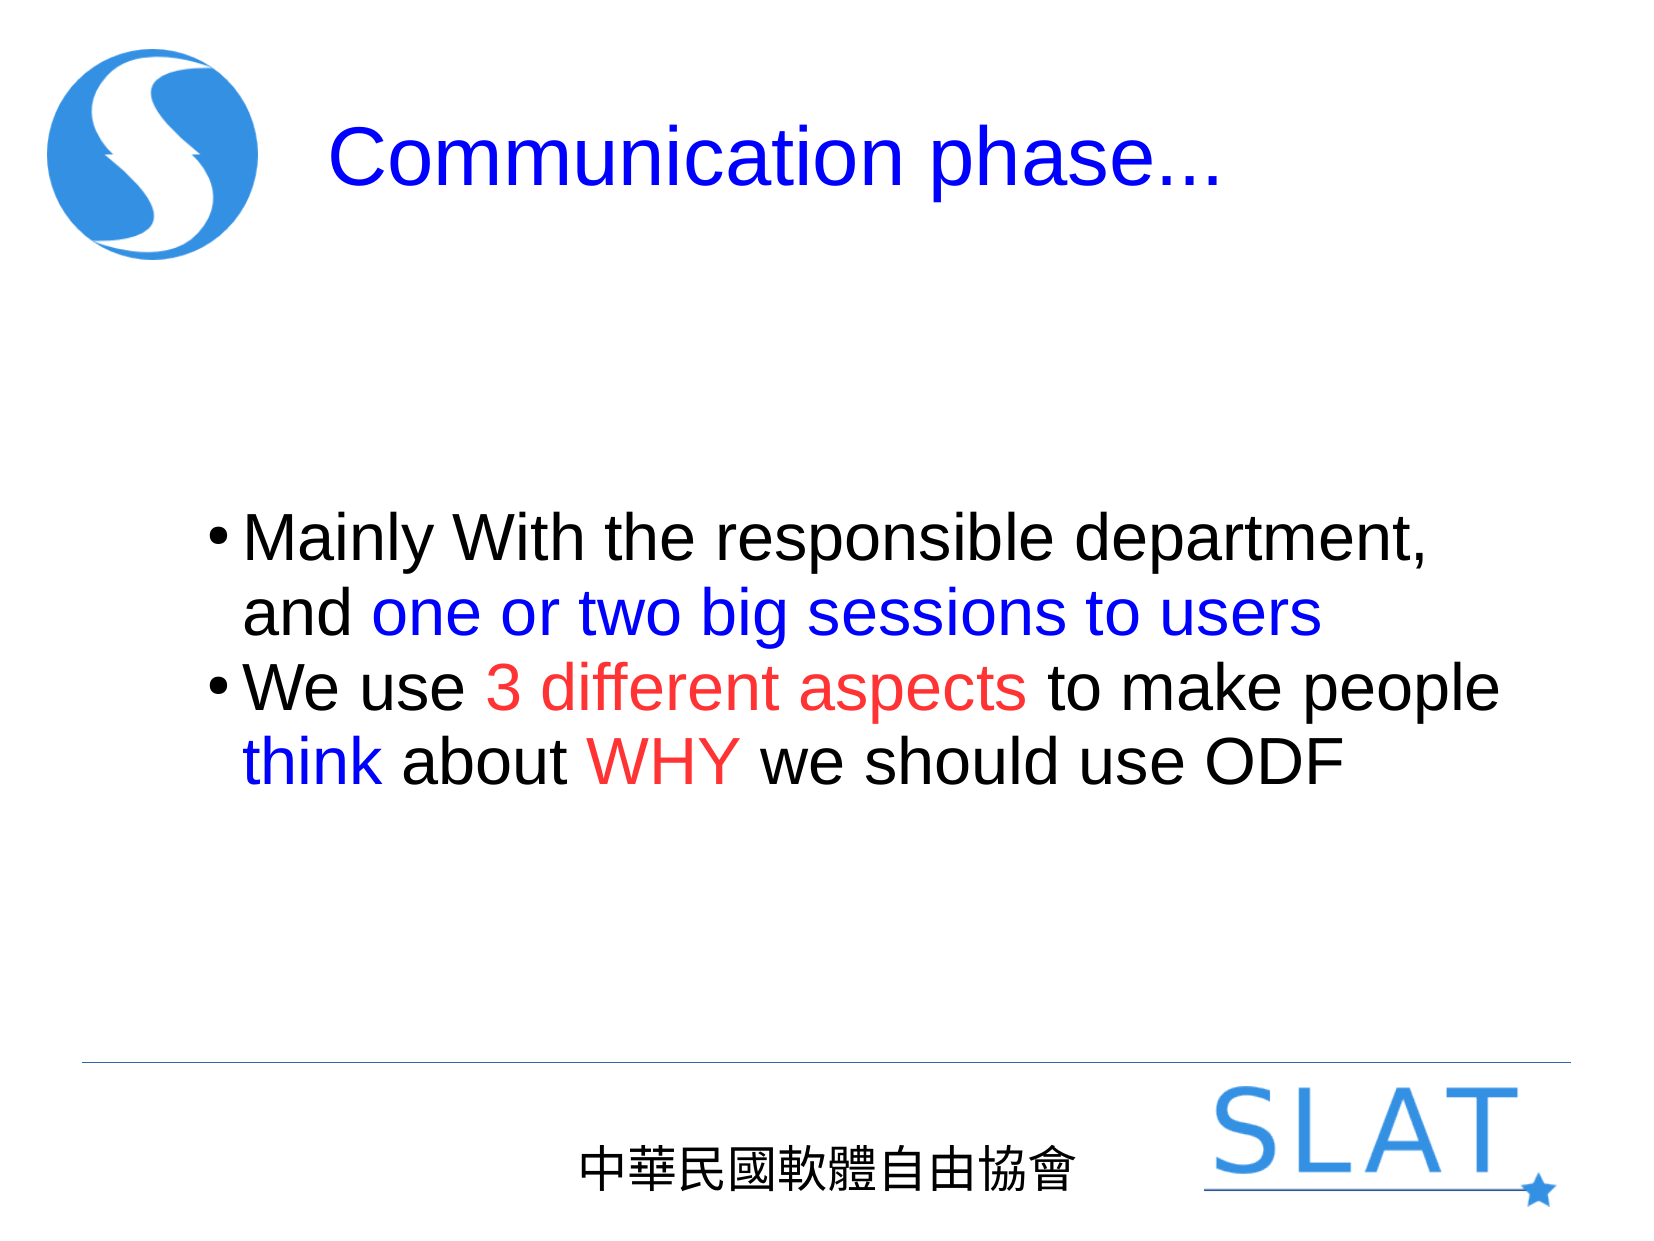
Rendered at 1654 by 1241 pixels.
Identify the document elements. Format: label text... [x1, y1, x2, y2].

picture [1204, 1086, 1557, 1207]
title Communication phase... [289, 82, 1264, 231]
subtitle Mainly With the responsible department, and one or two big sessions to users We use 3 different aspects to make people think about WHY we should use ODF [206, 354, 1506, 945]
picture [47, 49, 258, 260]
